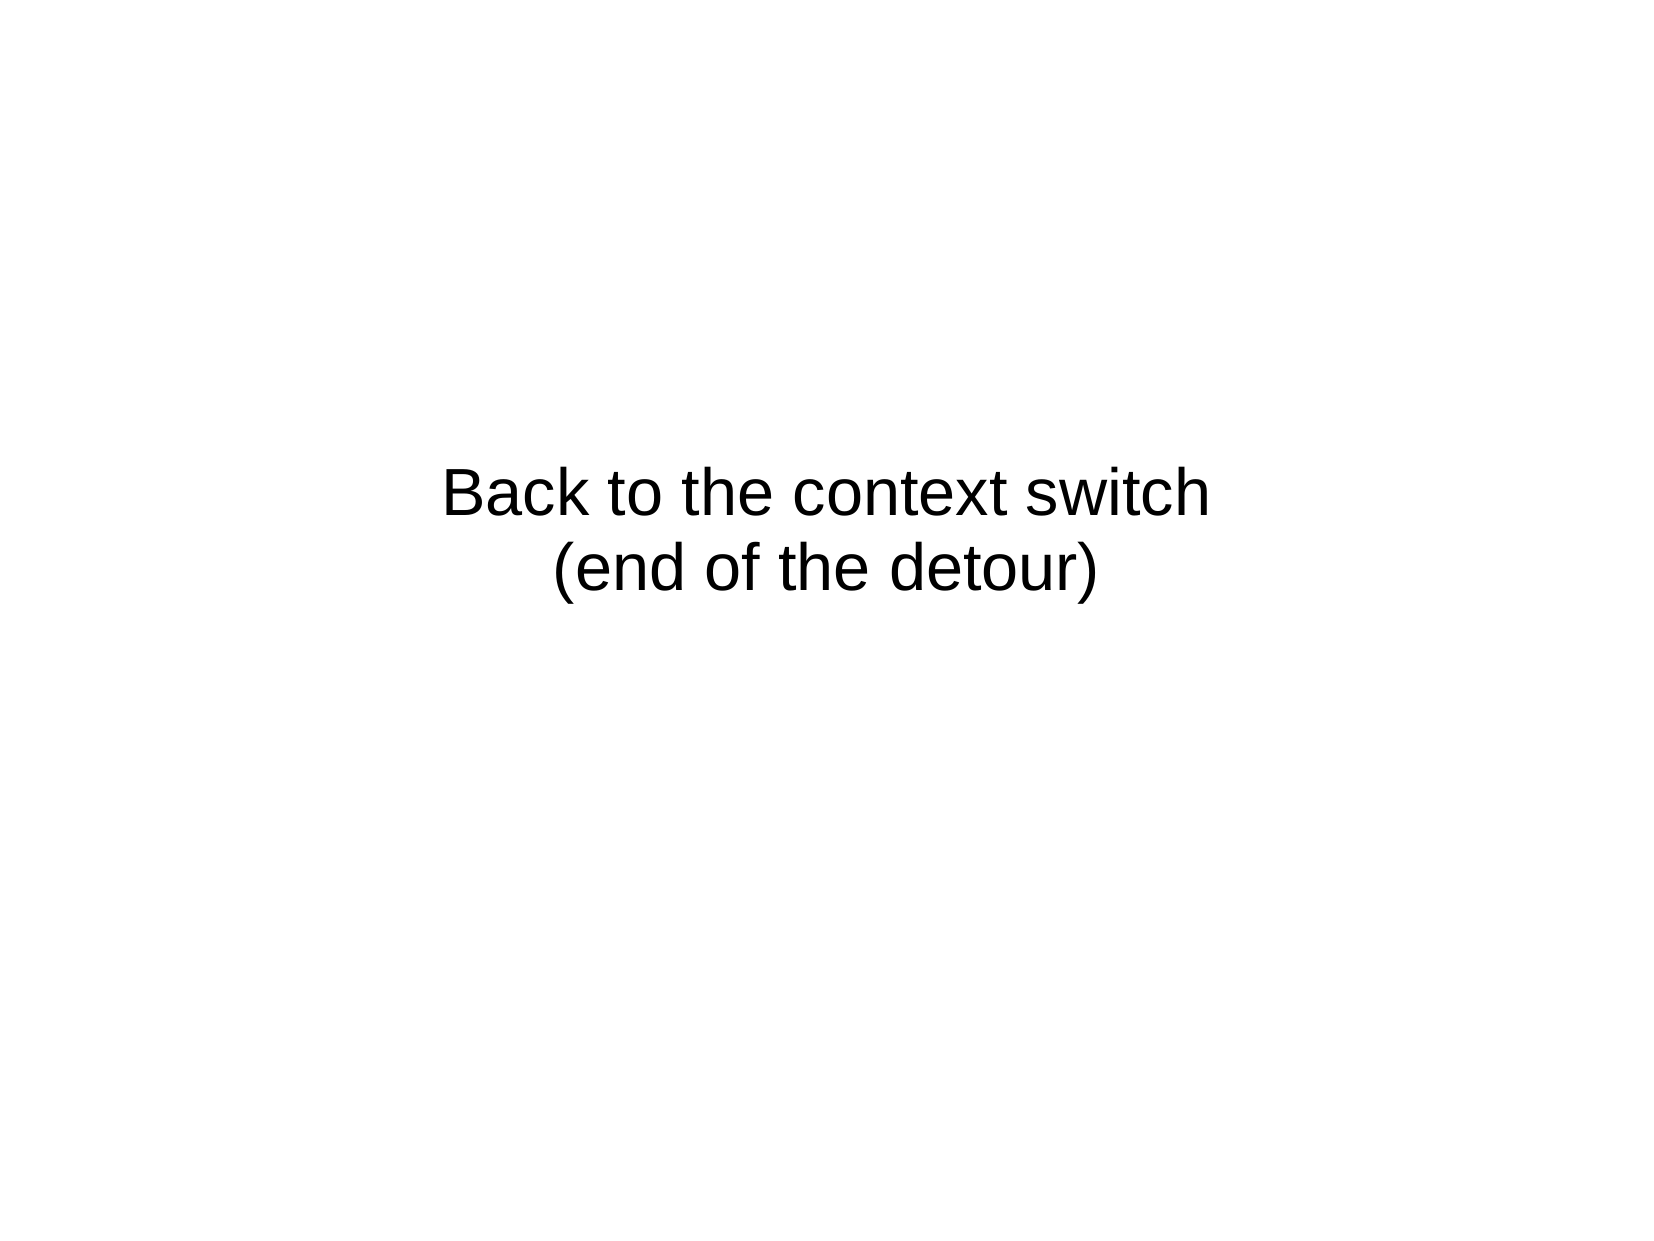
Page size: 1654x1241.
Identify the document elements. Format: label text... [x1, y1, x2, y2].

subtitle Back to the context switch (end of the detour) [82, 49, 1571, 1010]
